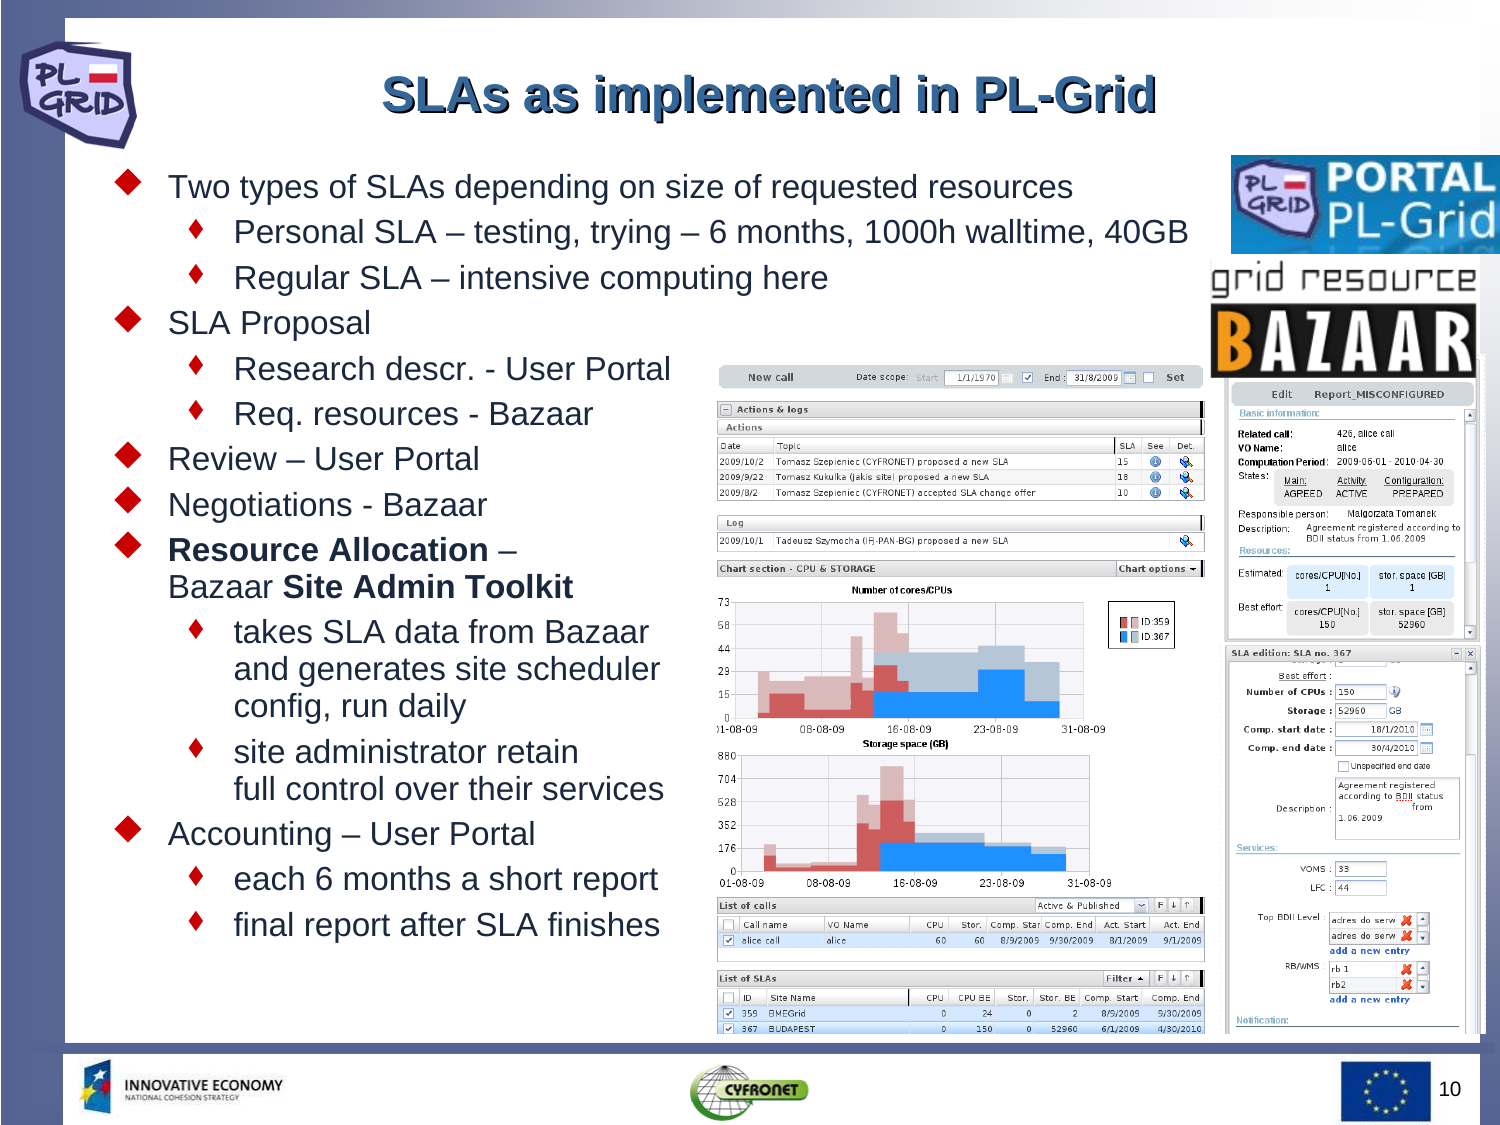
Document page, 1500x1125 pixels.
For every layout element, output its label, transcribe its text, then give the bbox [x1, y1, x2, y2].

title SLAs as implemented in PL-Grid [127, 50, 1412, 138]
picture [0, 0, 1500, 1125]
list Two types of SLAs depending on size of requested resources Personal SLA – testing, trying – 6 months, 1000h walltime, 40GB Regular SLA – intensive computing here SLA Proposal Research descr. - User Portal Req. resources - Bazaar Review – User Portal Negotiations - Bazaar Resource Allocation – Bazaar Site Admin Toolkit takes SLA data from Bazaar and generates site scheduler config, run daily site administrator retain full control over their services Accounting – User Portal each 6 months a short report final report after SLA finishes [96, 160, 1447, 1032]
